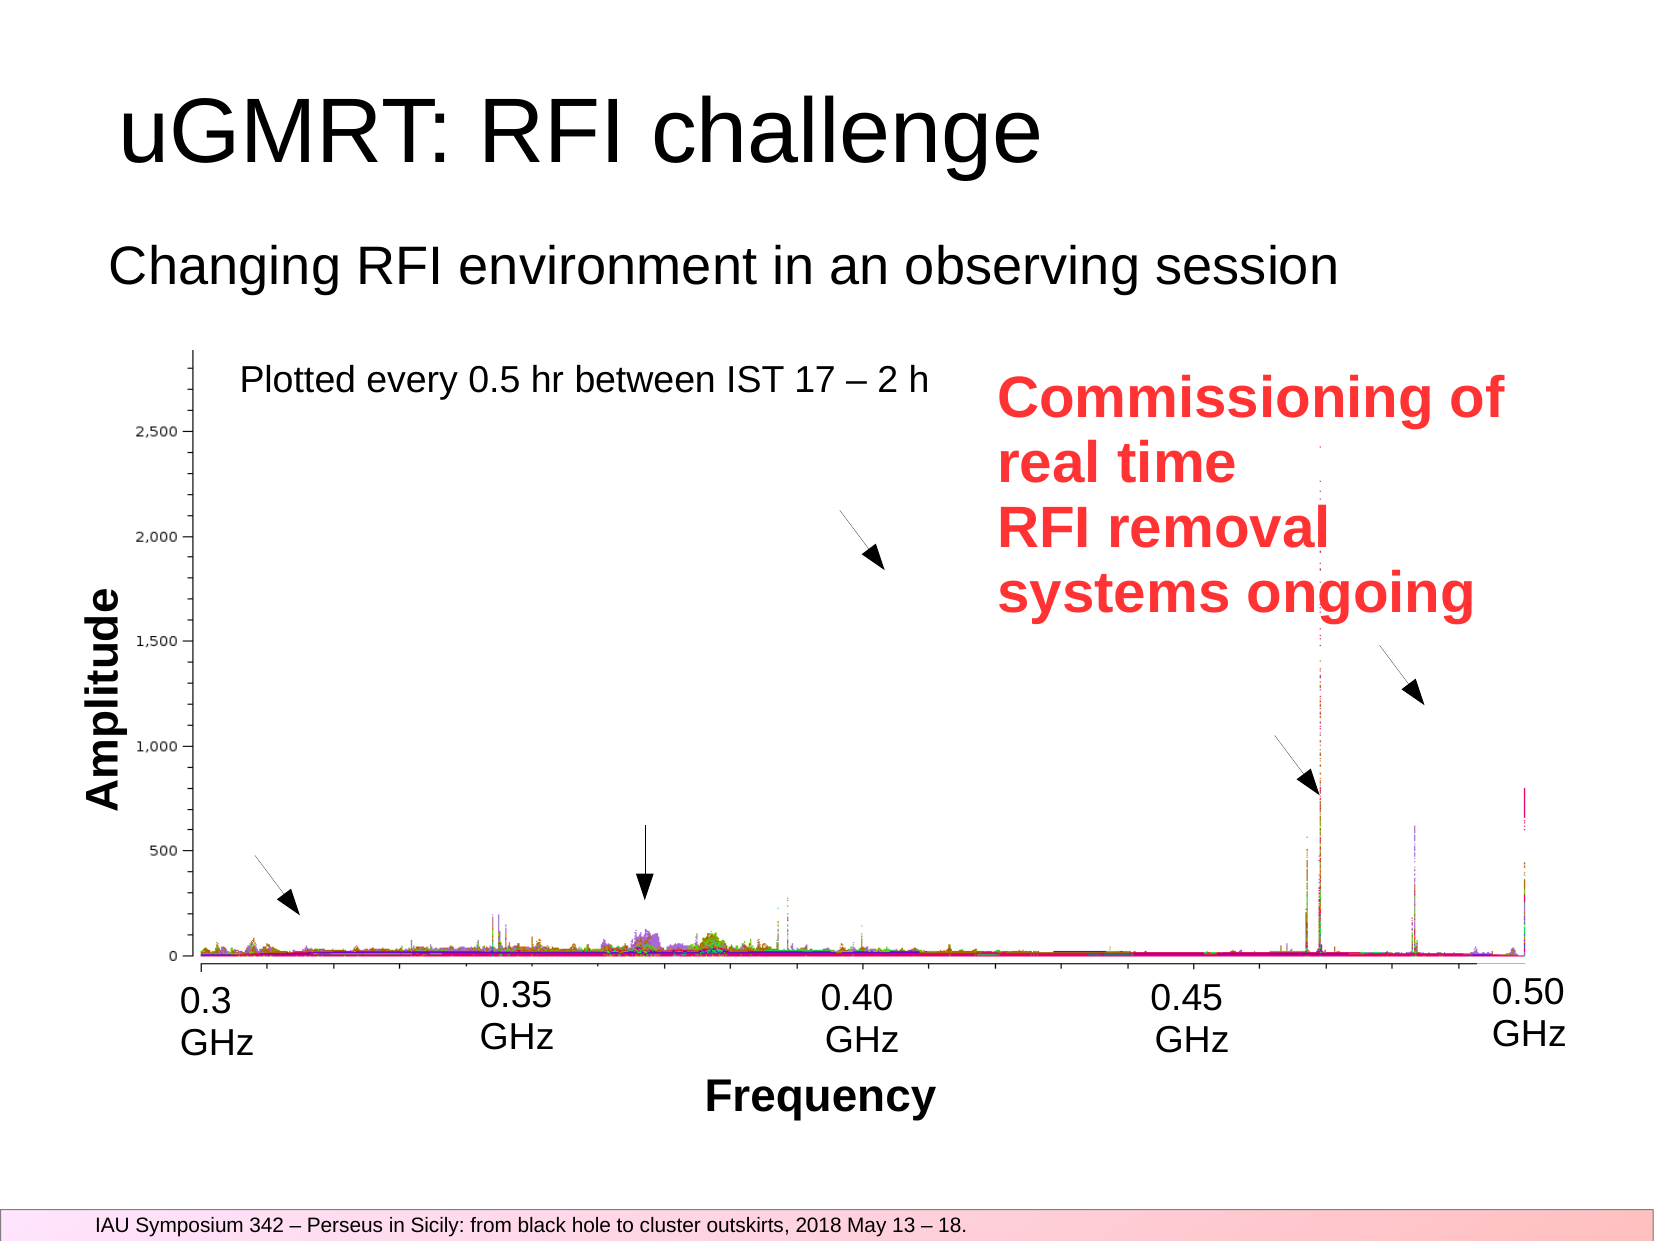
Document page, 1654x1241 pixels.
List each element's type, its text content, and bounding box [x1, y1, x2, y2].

title uGMRT: RFI challenge [118, 79, 1535, 183]
text_box Frequency [689, 1062, 1170, 1129]
text_box Plotted every 0.5 hr between IST 17 – 2 h [224, 351, 990, 408]
text_box Amplitude [68, 347, 135, 1054]
text_box Commissioning of real time RFI removal systems ongoing [982, 356, 1521, 697]
text_box 0.50 GHz [1477, 963, 1611, 1063]
text_box 0.40 GHz [764, 969, 960, 1069]
text_box 0.3 GHz [164, 972, 300, 1071]
picture [135, 350, 1536, 1012]
text_box 0.45 GHz [1094, 969, 1290, 1069]
text_box Changing RFI environment in an observing session [94, 228, 1569, 328]
text_box 0.35 GHz [464, 966, 600, 1066]
